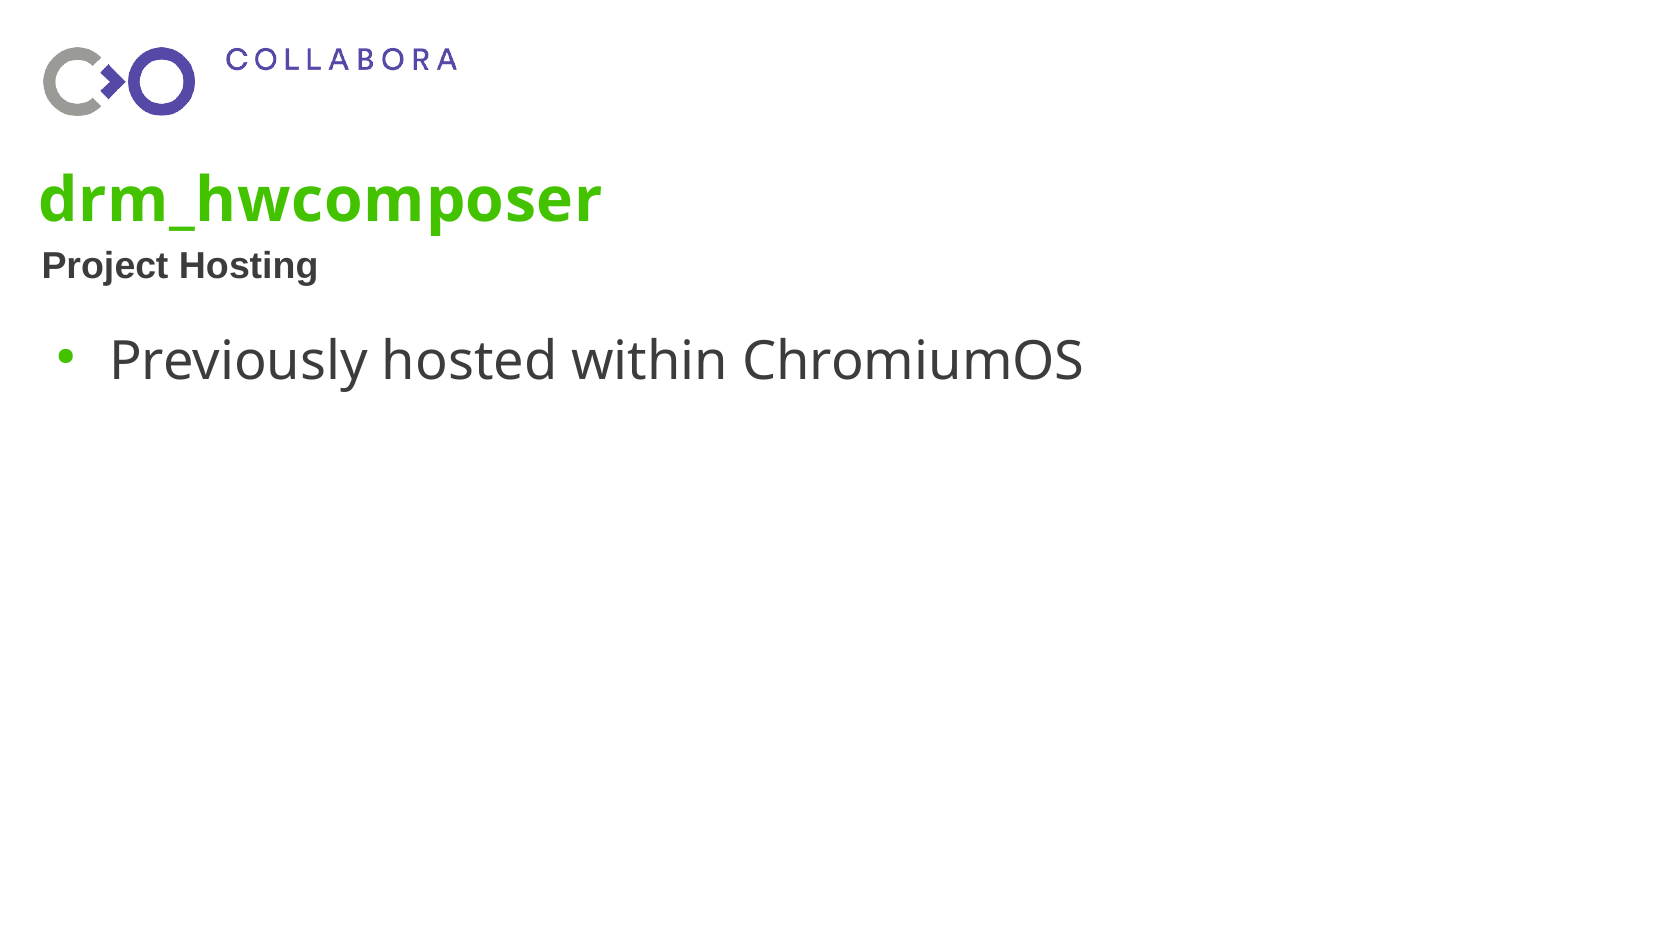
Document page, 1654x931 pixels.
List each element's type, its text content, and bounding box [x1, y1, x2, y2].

list Previously hosted within ChromiumOS [38, 325, 1614, 581]
text_box Project Hosting [41, 240, 1614, 290]
title drm_hwcomposer [38, 159, 1614, 216]
picture [43, 47, 457, 116]
